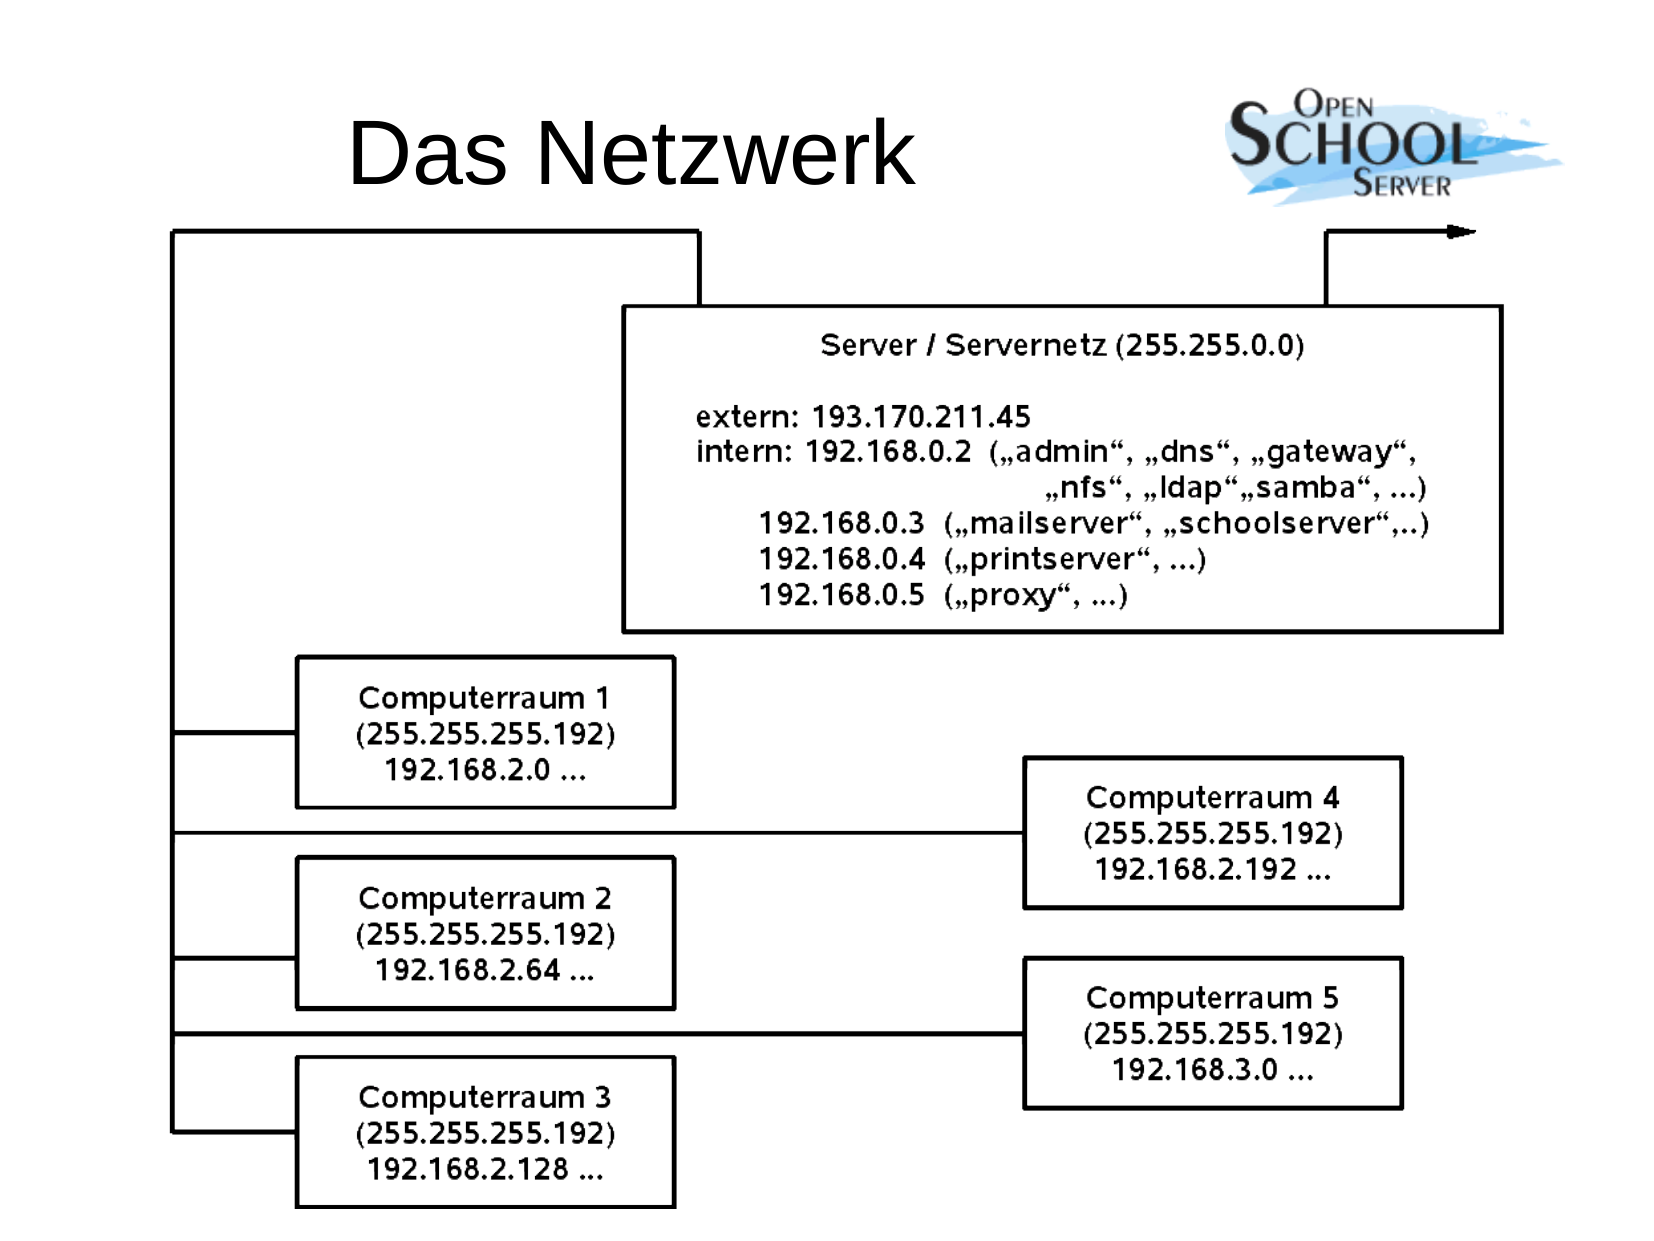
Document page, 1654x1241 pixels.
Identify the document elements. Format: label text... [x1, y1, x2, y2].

title Das Netzwerk [82, 49, 1182, 257]
picture [122, 82, 1565, 1209]
